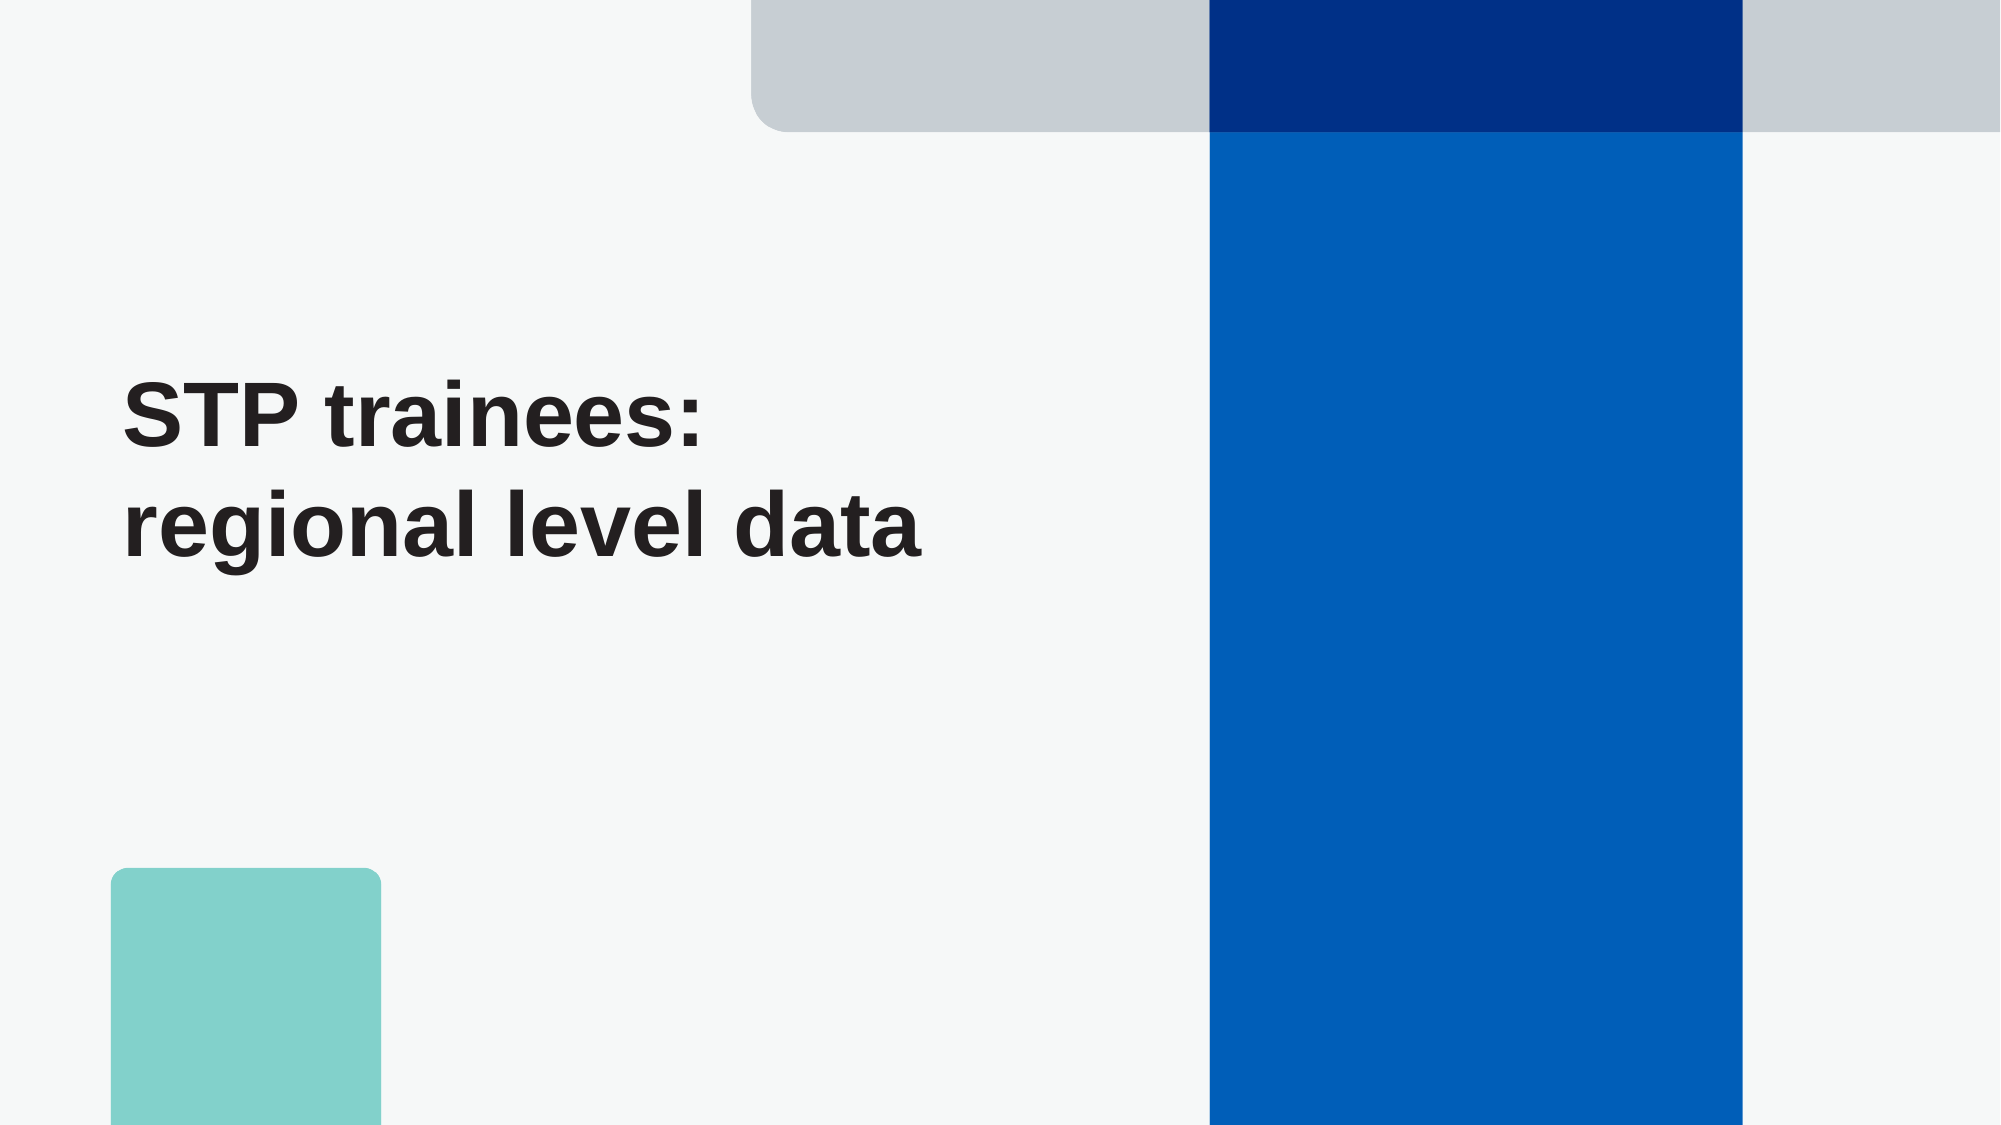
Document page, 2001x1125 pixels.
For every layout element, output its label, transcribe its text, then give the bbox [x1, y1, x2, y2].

title STP trainees: regional level data [122, 355, 1188, 573]
